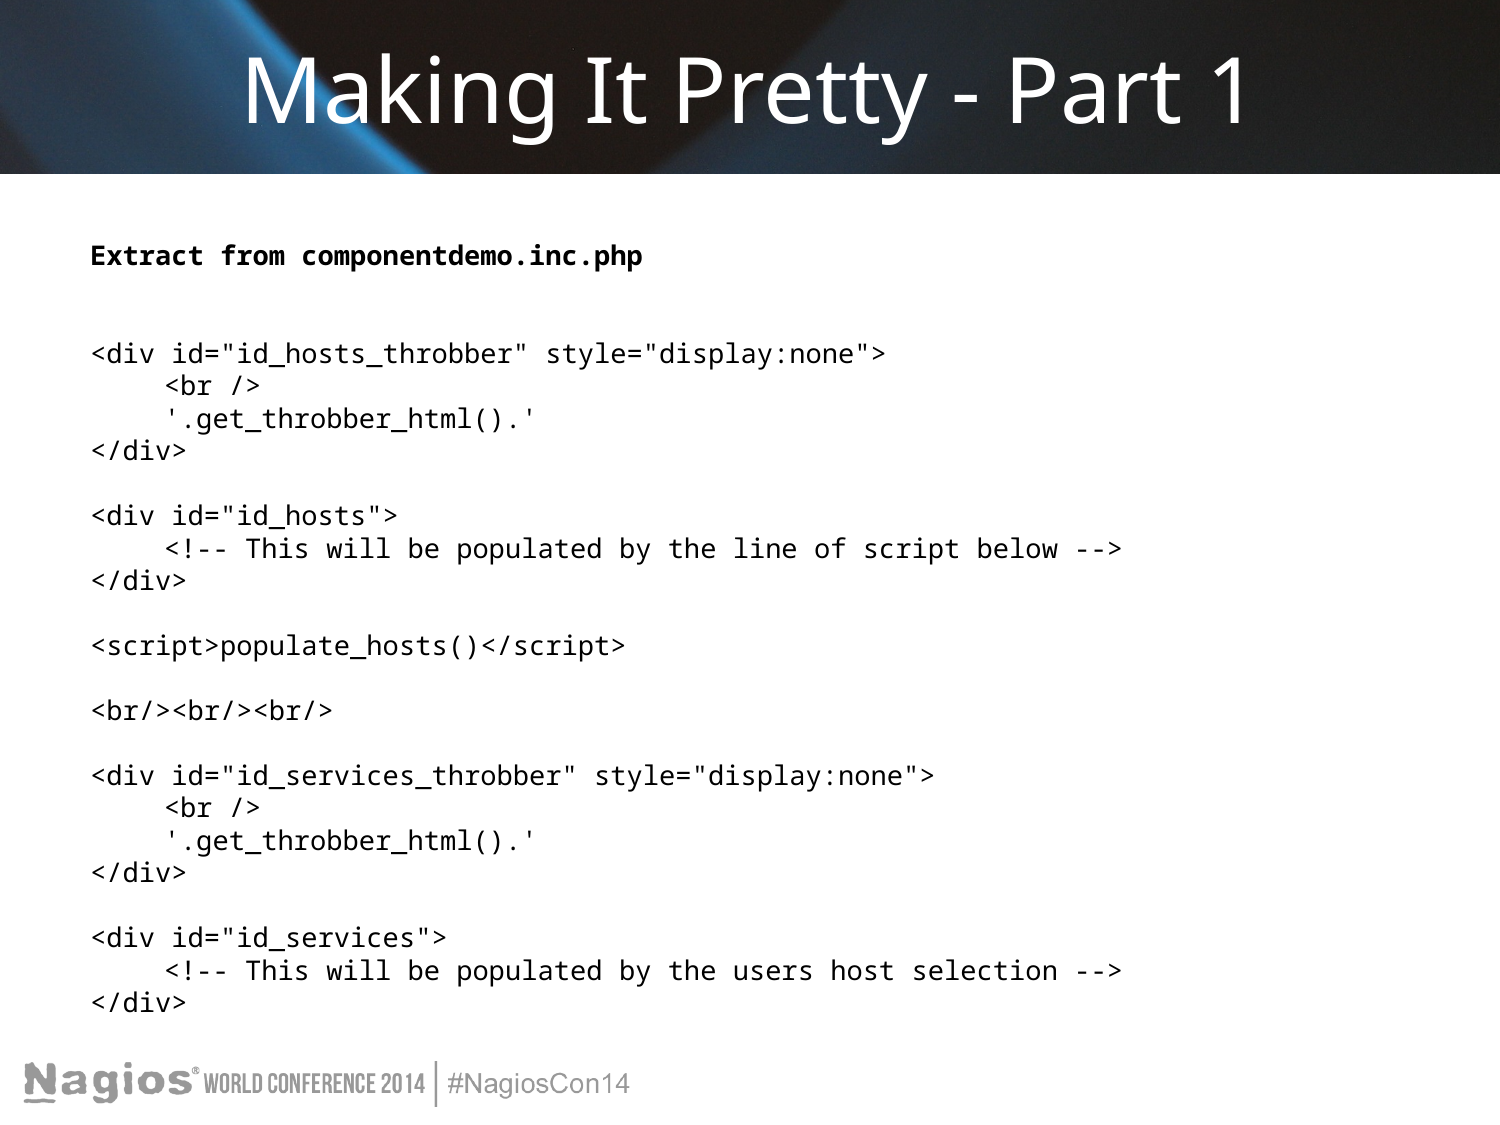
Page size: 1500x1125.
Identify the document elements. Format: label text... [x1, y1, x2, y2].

list Extract from componentdemo.inc.php <div id="id_hosts_throbber" style="display:none"> <br /> '.get_throbber_html().' </div> <div id="id_hosts"> <!-- This will be populated by the line of script below --> </div> <script>populate_hosts()</script> <br/><br/><br/> <div id="id_services_throbber" style="display:none"> <br /> '.get_throbber_html().' </div> <div id="id_services"> <!-- This will be populated by the users host selection --> </div> [75, 231, 1426, 1016]
title Making It Pretty - Part 1 [0, 0, 1500, 174]
picture [12, 1040, 638, 1125]
